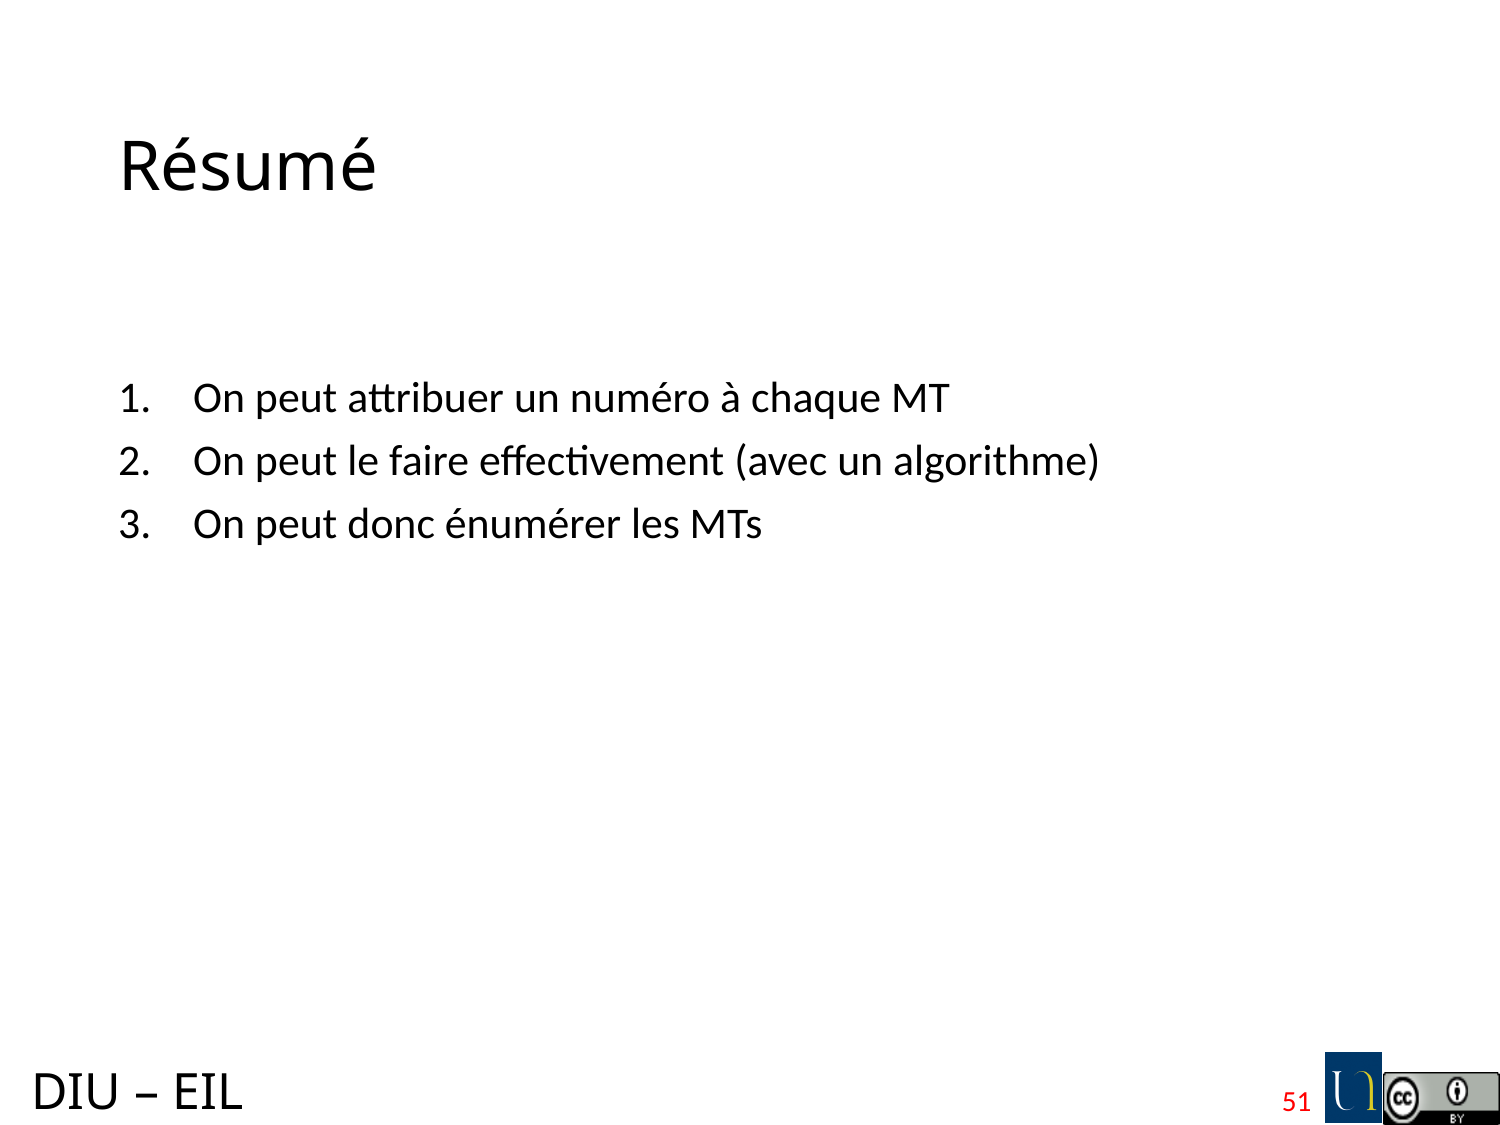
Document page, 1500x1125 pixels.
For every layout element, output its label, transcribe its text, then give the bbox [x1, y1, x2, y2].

picture [1383, 1072, 1500, 1125]
list On peut attribuer un numéro à chaque MT On peut le faire effectivement (avec un algorithme) On peut donc énumérer les MTs [103, 299, 1397, 1014]
picture [1325, 1052, 1382, 1123]
title Résumé [103, 59, 1397, 278]
slide_number <numéro> [1240, 1070, 1327, 1125]
